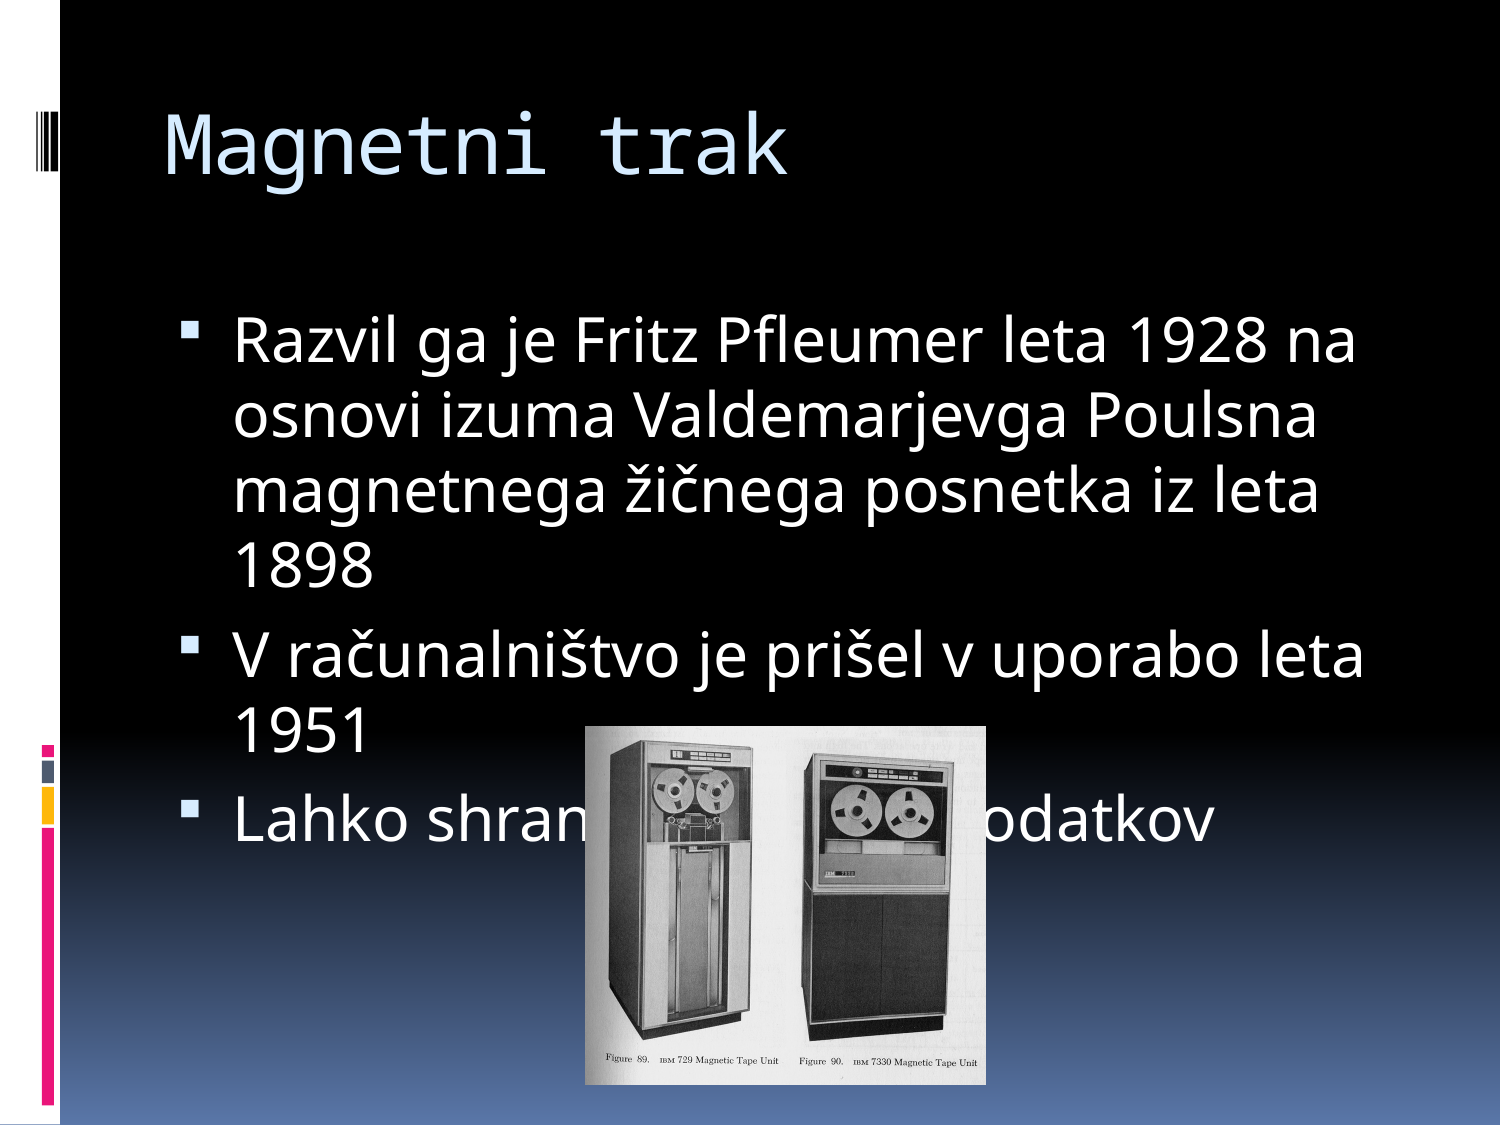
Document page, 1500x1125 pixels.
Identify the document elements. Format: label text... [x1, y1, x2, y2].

picture [585, 726, 986, 1086]
title Magnetni trak [150, 84, 1425, 235]
list Razvil ga je Fritz Pfleumer leta 1928 na osnovi izuma Valdemarjevga Poulsna magnetnega žičnega posnetka iz leta 1898 V računalništvo je prišel v uporabo leta 1951 Lahko shranimo do 1TB podatkov [150, 292, 1425, 1043]
